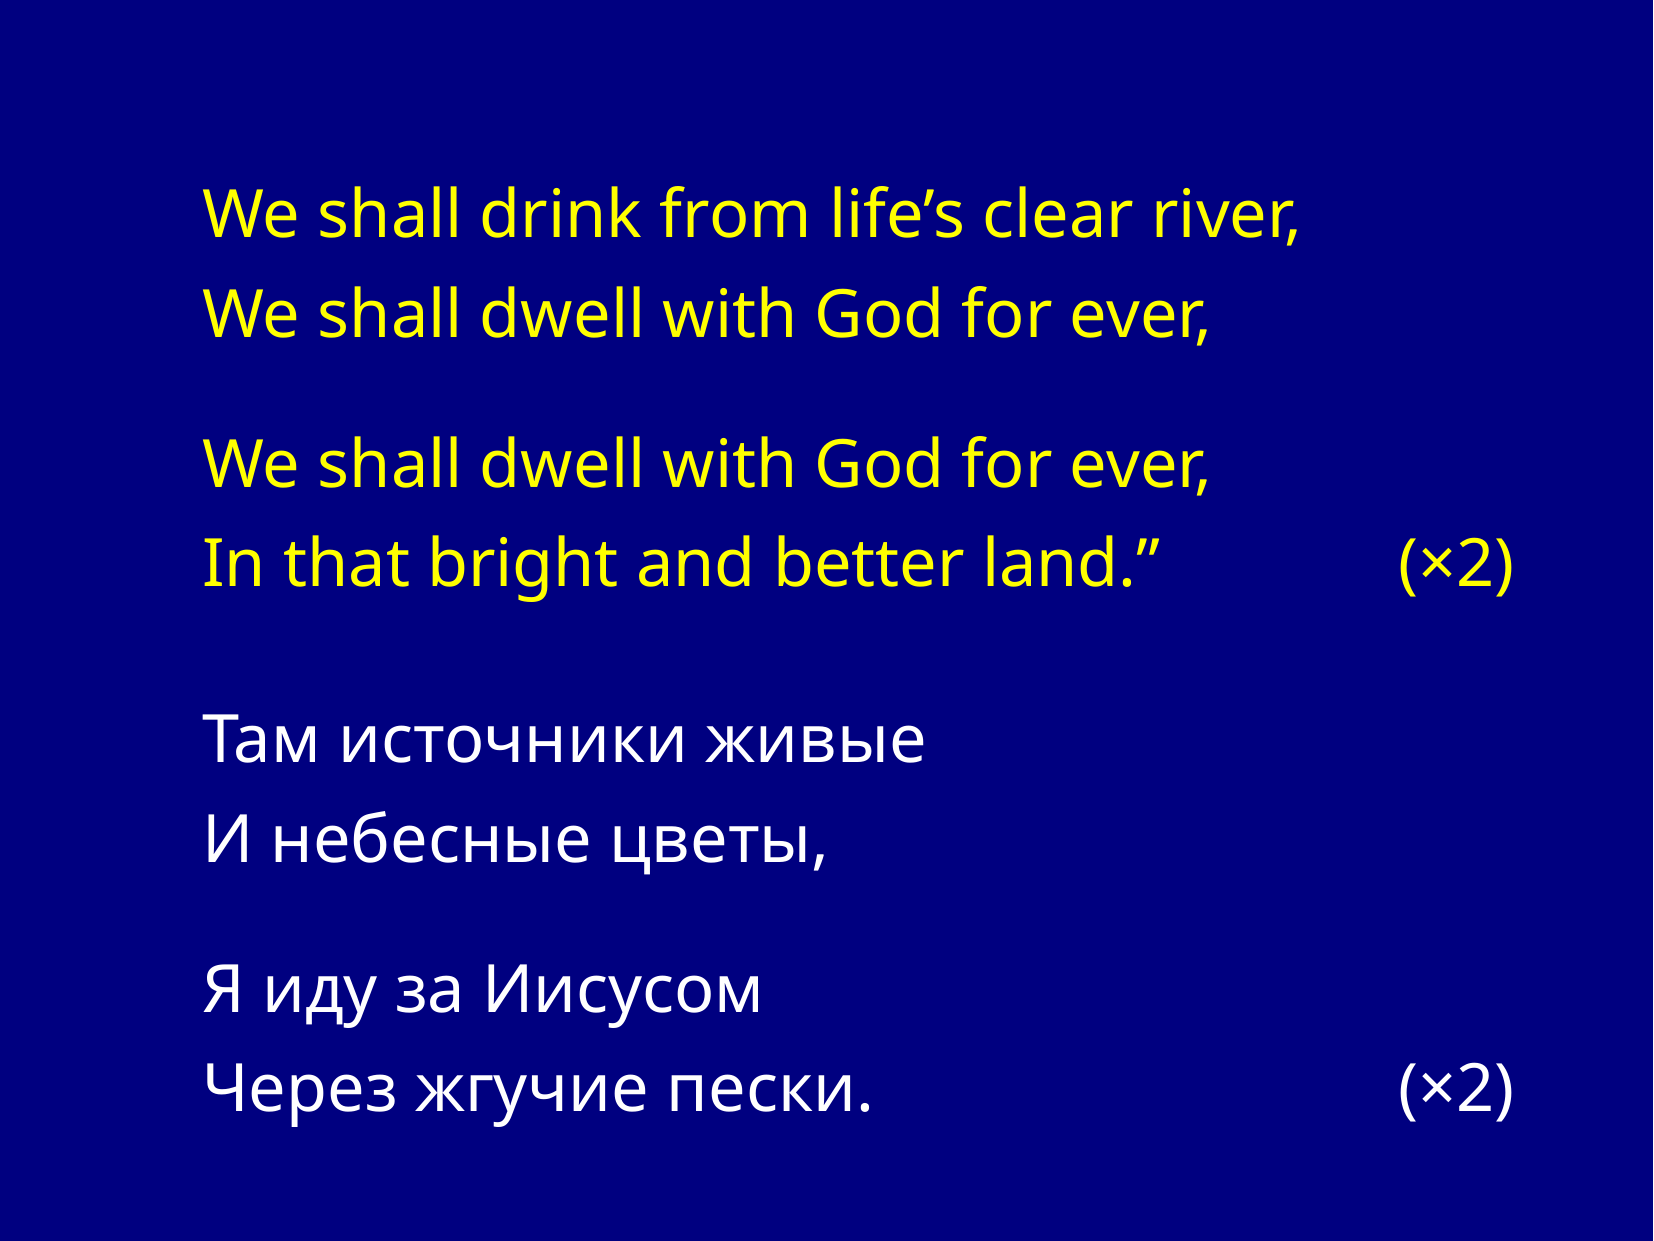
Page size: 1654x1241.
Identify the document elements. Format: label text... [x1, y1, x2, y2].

text_box We shall drink from life’s clear river, We shall dwell with God for ever, We shall dwell with God for ever, In that bright and better land.” (×2) [75, 150, 1576, 638]
text_box Там источники живые И небесные цветы, Я иду за Иисусом Через жгучие пески. (×2) [75, 675, 1576, 1163]
